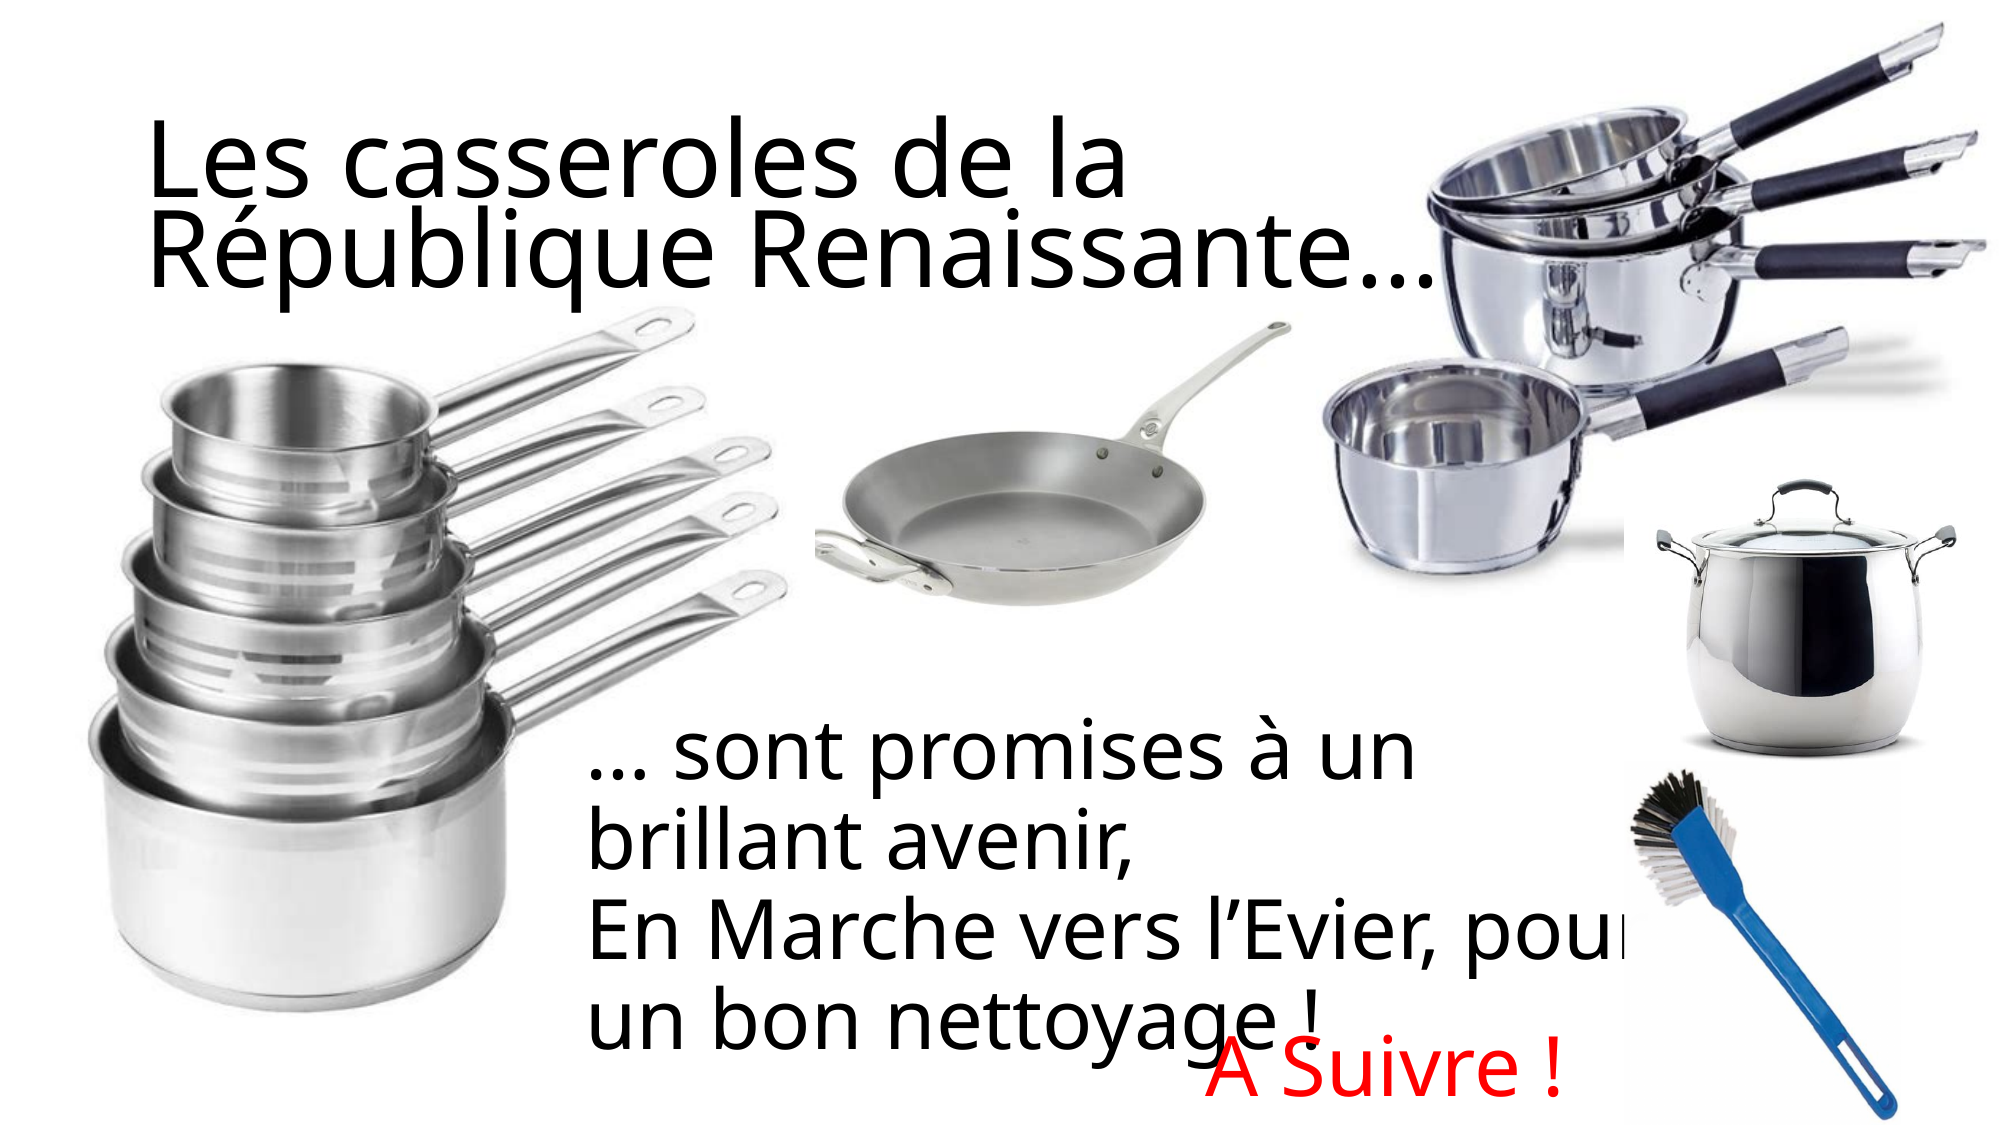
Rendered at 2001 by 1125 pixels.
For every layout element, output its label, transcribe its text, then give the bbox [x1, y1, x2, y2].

text_box A Suivre ! [1190, 843, 2000, 1125]
picture [1316, 0, 2000, 843]
text_box … sont promises à un brillant avenir, En Marche vers l’Evier, pour un bon nettoyage ! [570, 661, 1714, 1114]
picture [63, 294, 1314, 1022]
text_box Les casseroles de la République Renaissante… [129, 107, 1491, 325]
